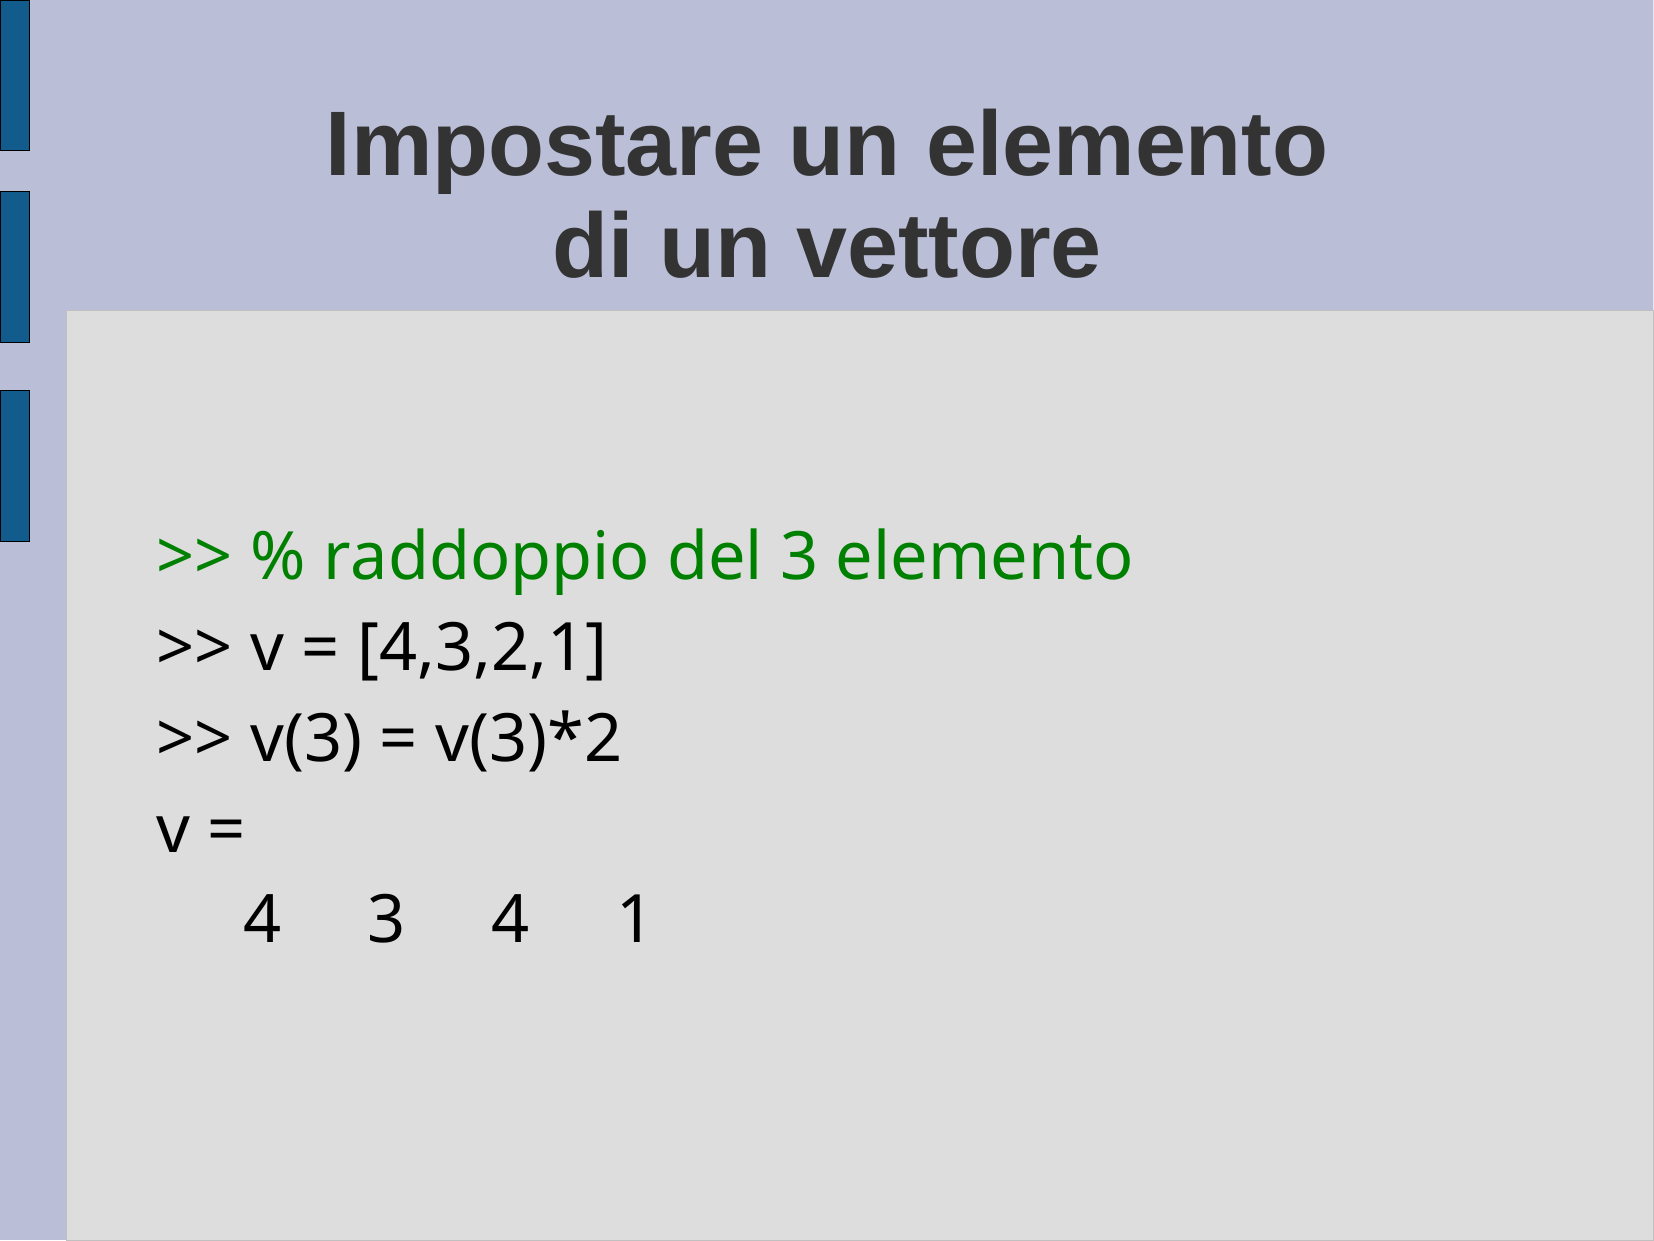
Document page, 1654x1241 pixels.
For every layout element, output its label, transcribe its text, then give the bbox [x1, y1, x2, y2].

title Impostare un elemento di un vettore [121, 92, 1534, 298]
subtitle >> % raddoppio del 3 elemento >> v = [4,3,2,1] >> v(3) = v(3)*2 v = 4 3 4 1 [121, 352, 1534, 1119]
